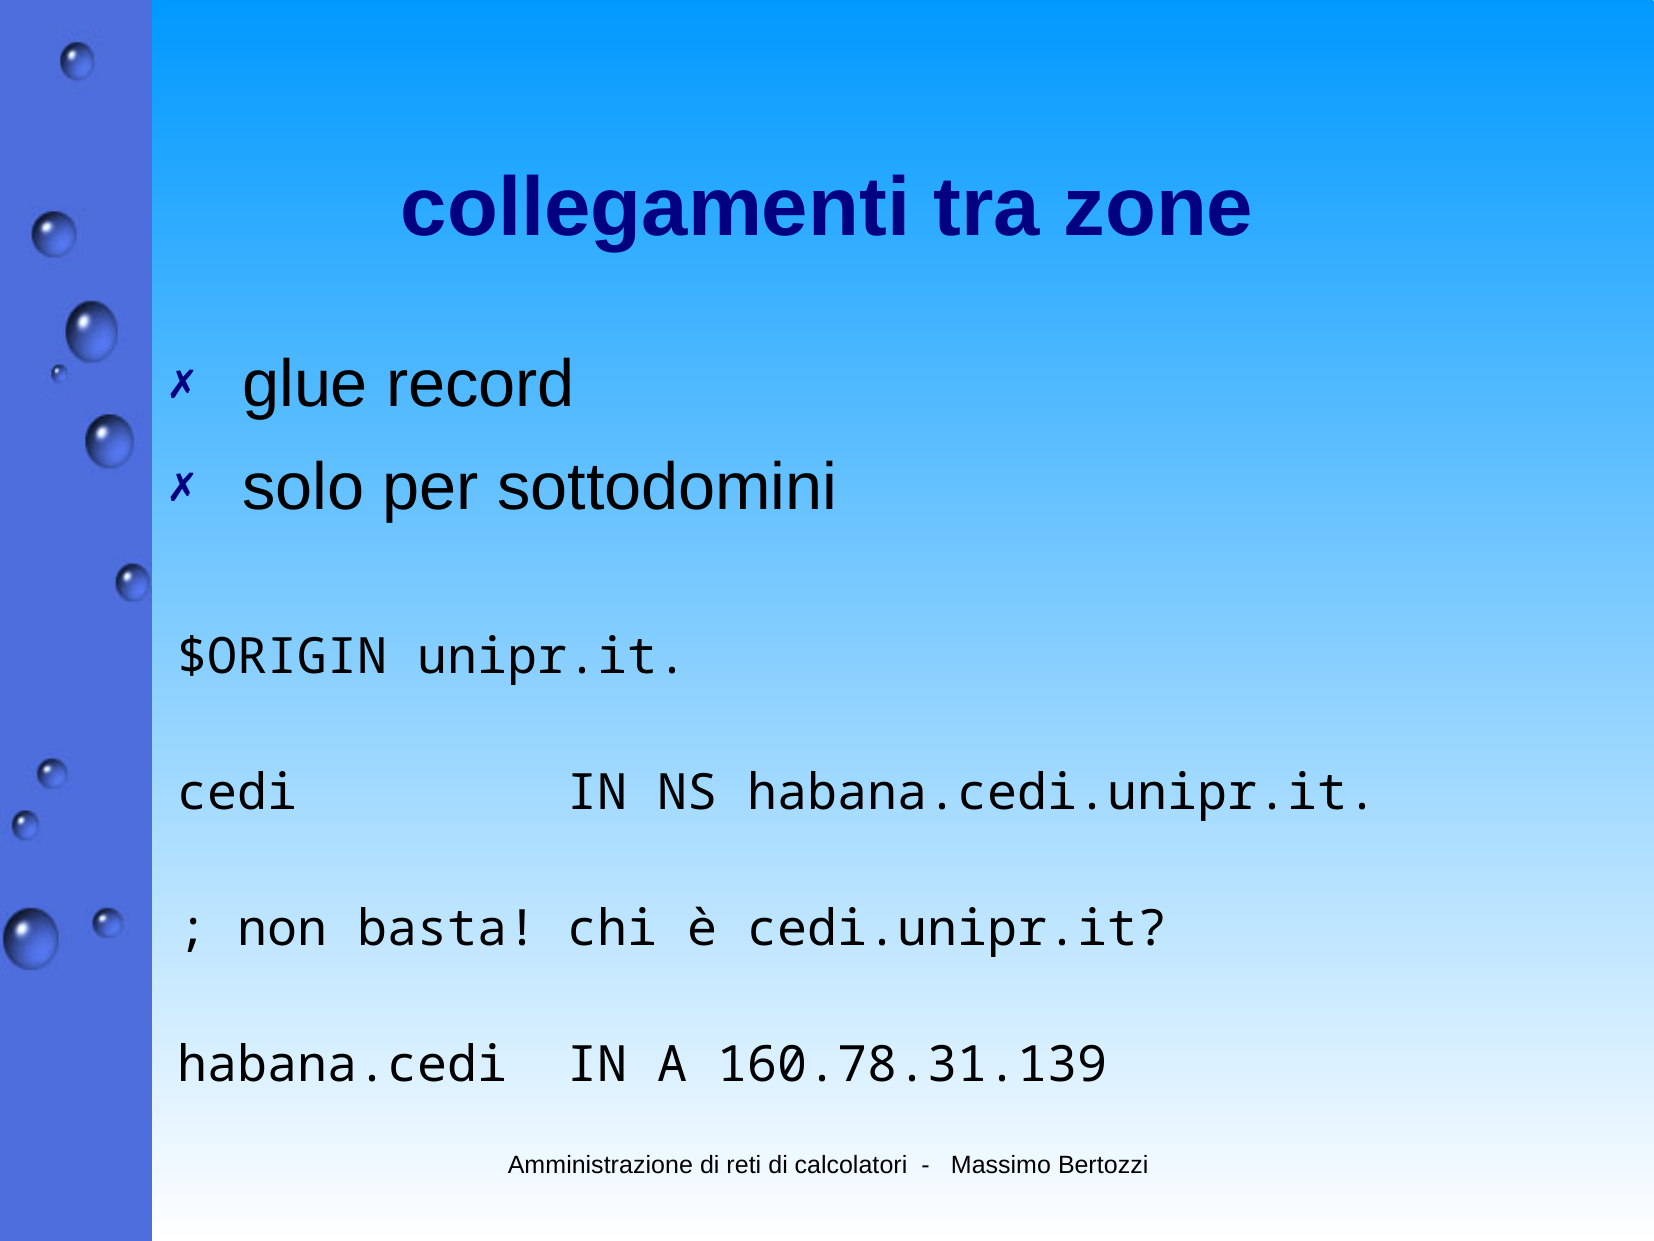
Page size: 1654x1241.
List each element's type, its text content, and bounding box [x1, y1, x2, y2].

picture [0, 0, 152, 1241]
title collegamenti tra zone [121, 102, 1534, 311]
text_box $ORIGIN unipr.it. cedi IN NS habana.cedi.unipr.it. ; non basta! chi è cedi.unipr.it? habana.cedi IN A 160.78.31.139 [177, 620, 1595, 1028]
list glue record solo per sottodomini [159, 346, 1572, 1128]
